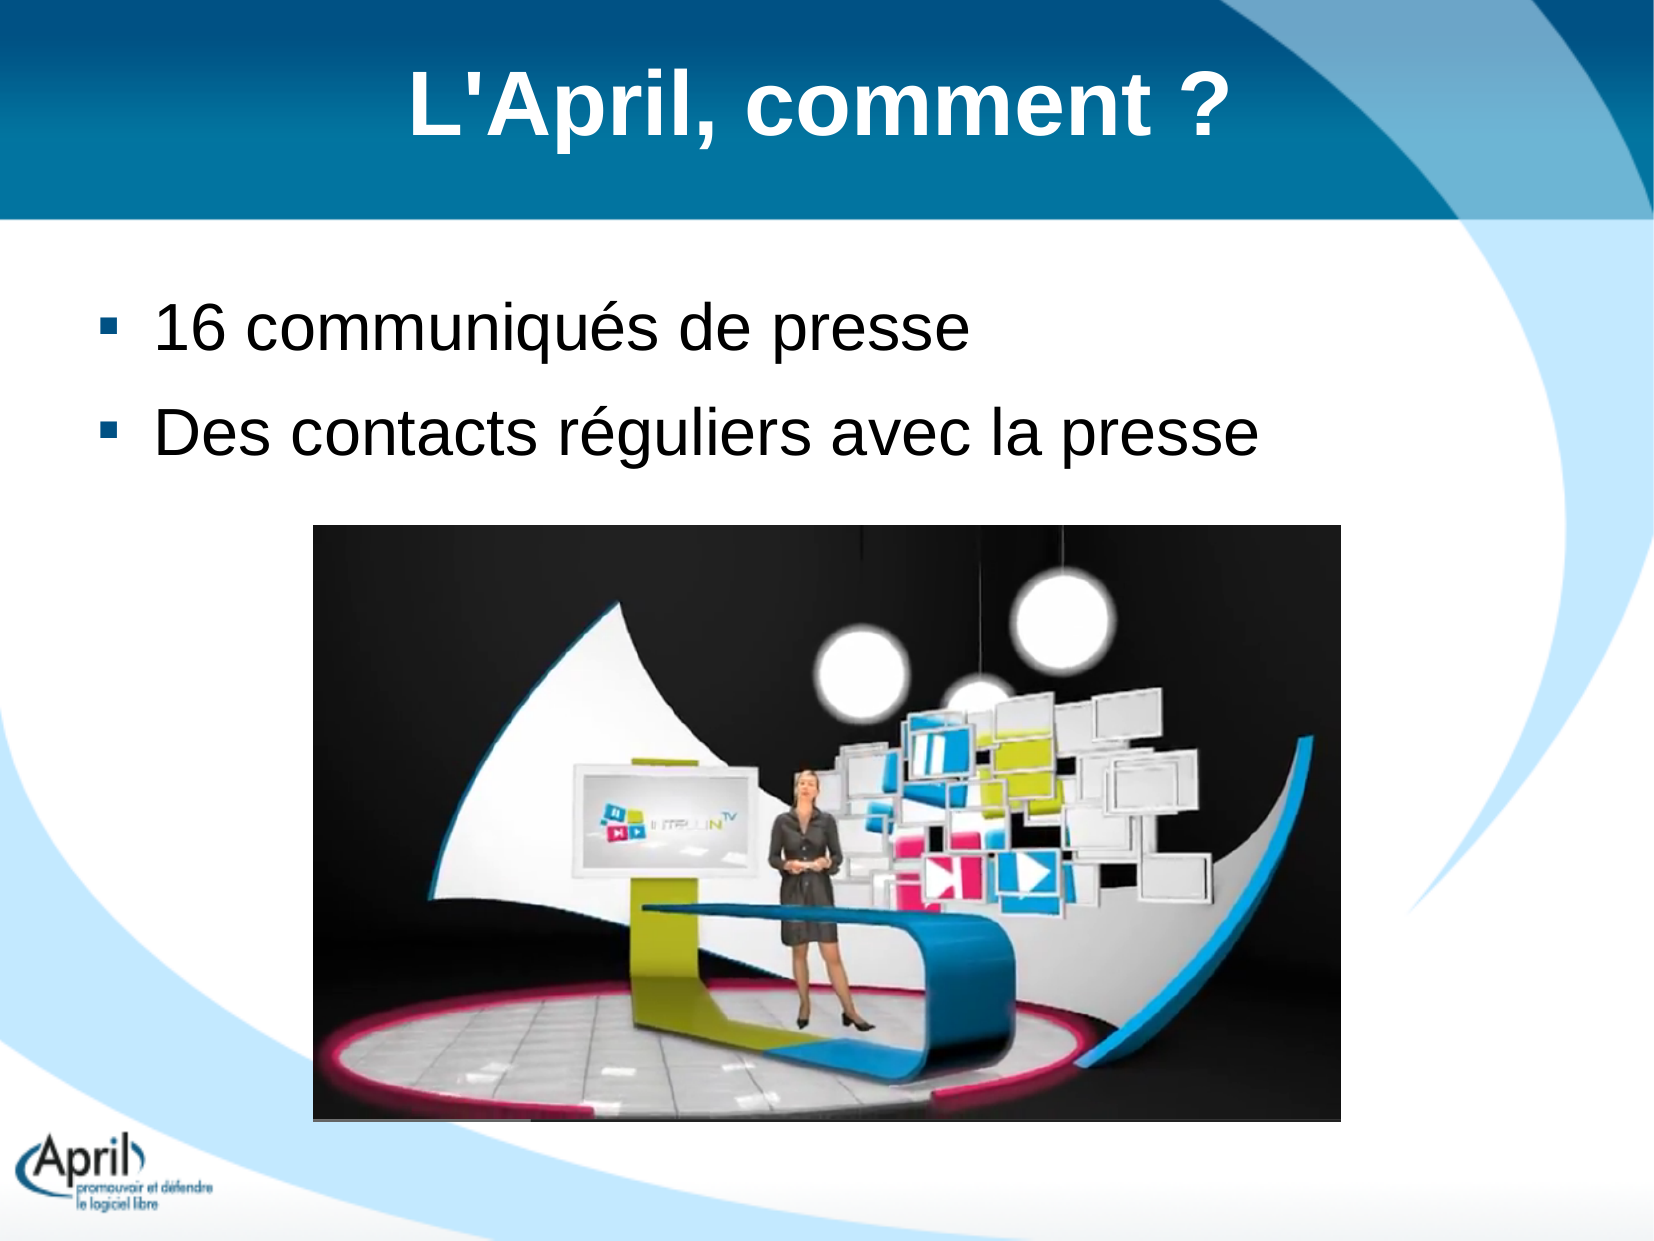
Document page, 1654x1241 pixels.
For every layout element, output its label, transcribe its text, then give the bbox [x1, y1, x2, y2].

picture [0, 0, 1654, 1241]
title L'April, comment ? [76, 7, 1565, 200]
list 16 communiqués de presse Des contacts réguliers avec la presse [82, 290, 1571, 1094]
